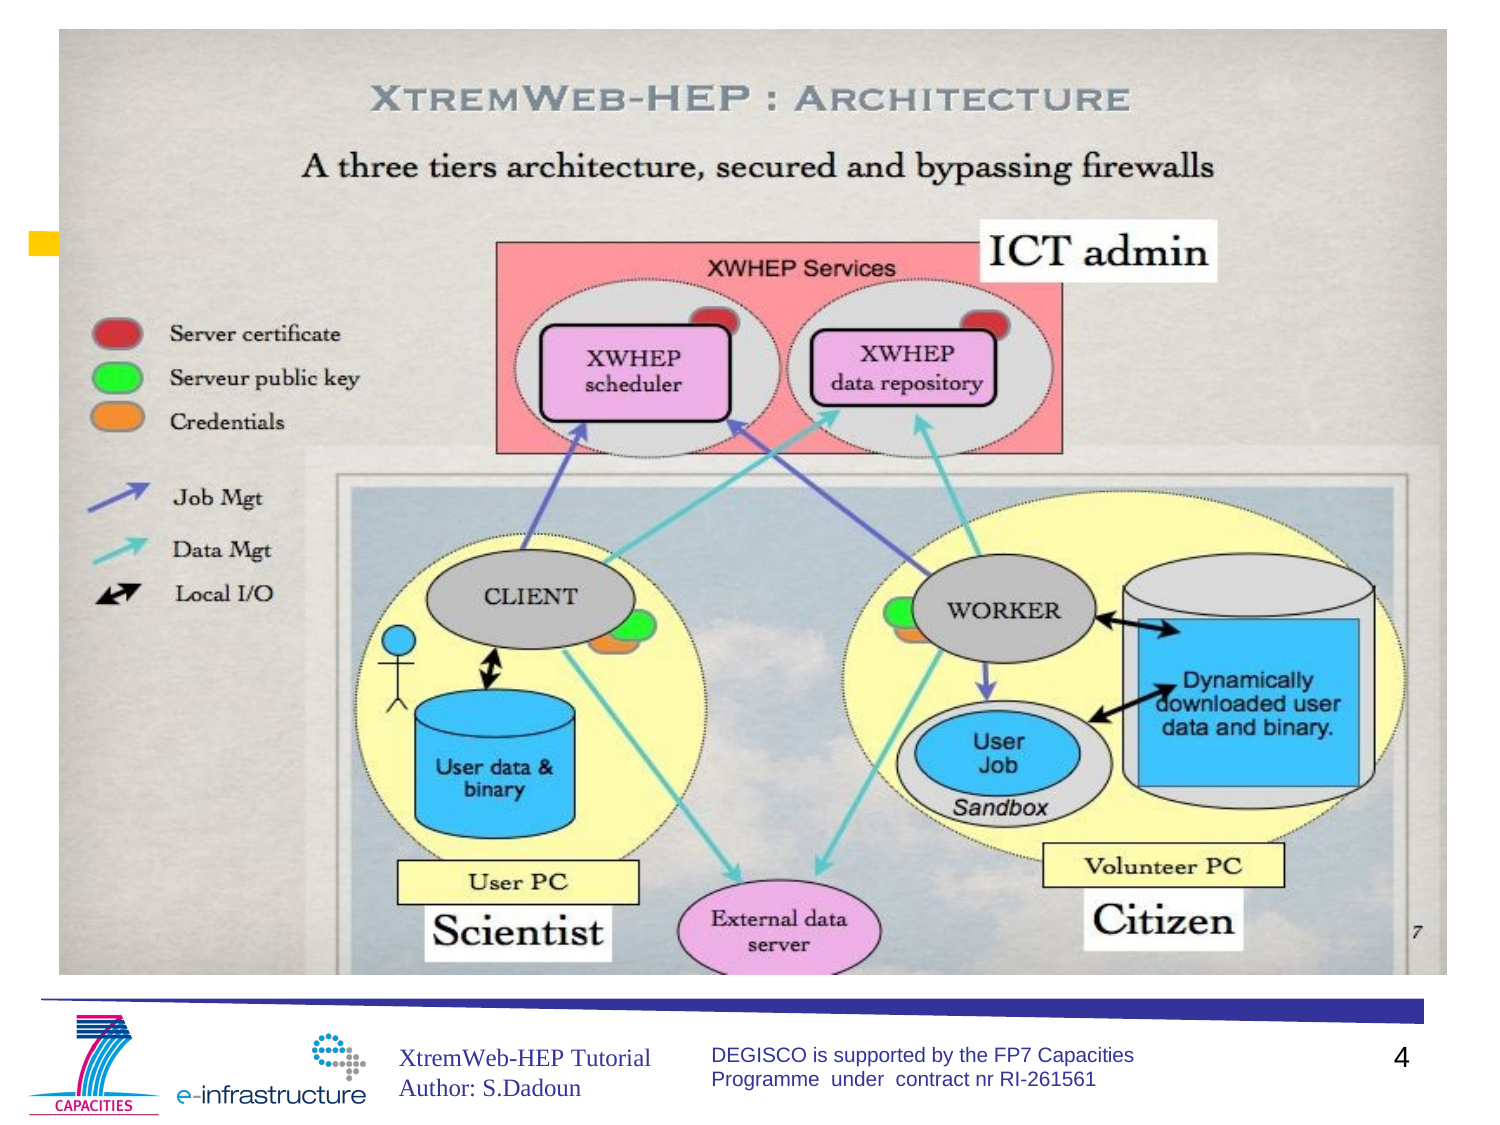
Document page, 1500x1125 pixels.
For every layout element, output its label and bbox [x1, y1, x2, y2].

picture [317, 1038, 340, 1049]
picture [177, 1033, 366, 1104]
picture [22, 1007, 165, 1124]
picture [59, 29, 1447, 975]
